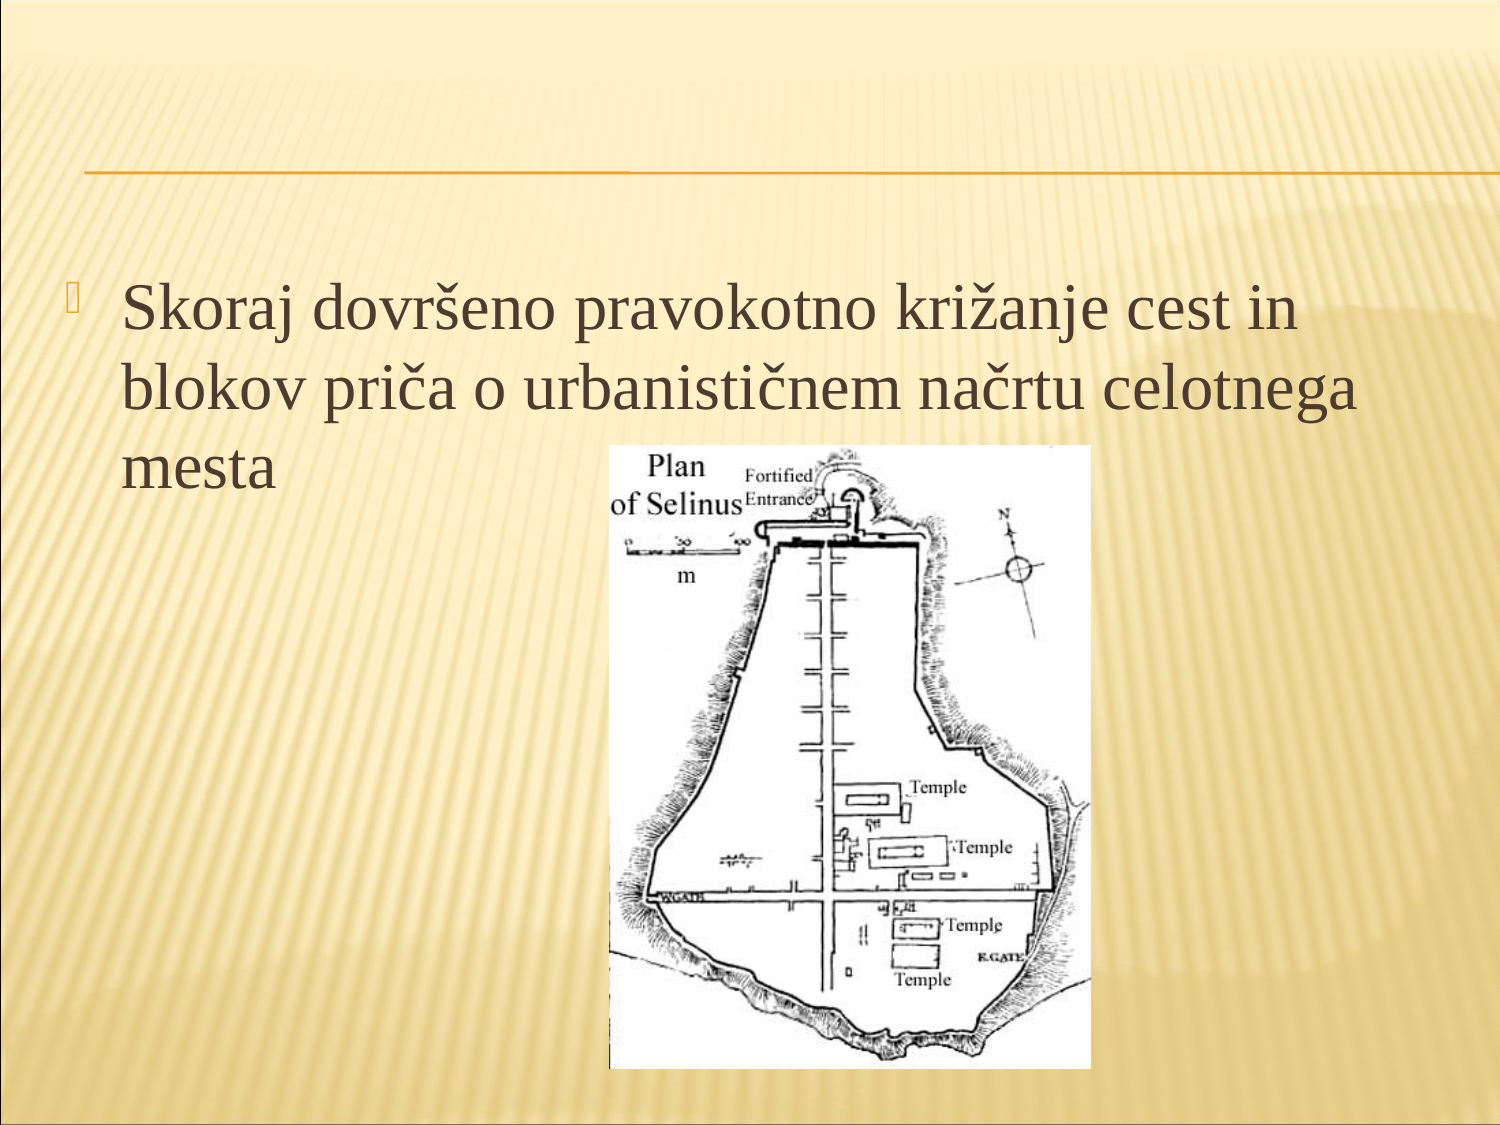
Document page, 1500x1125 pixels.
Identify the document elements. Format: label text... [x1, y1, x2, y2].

list Skoraj dovršeno pravokotno križanje cest in blokov priča o urbanističnem načrtu celotnega mesta [50, 254, 1475, 998]
picture [0, 0, 1500, 1125]
